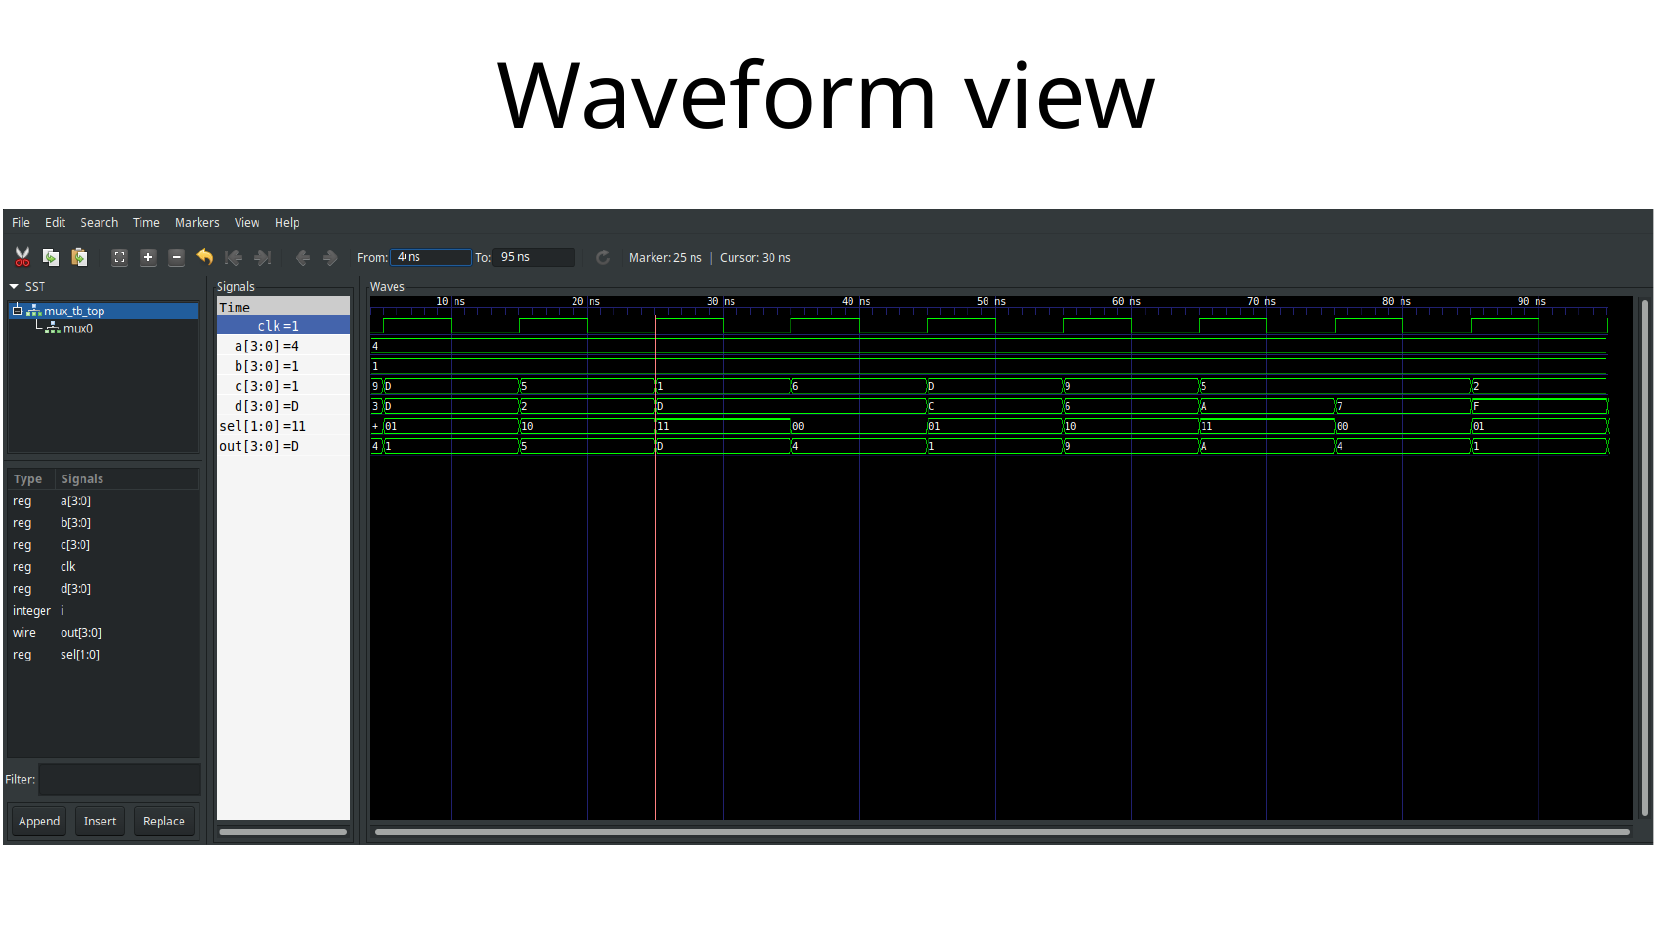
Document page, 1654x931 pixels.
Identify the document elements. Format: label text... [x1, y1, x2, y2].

title Waveform view [82, 15, 1571, 171]
picture [3, 209, 1654, 845]
